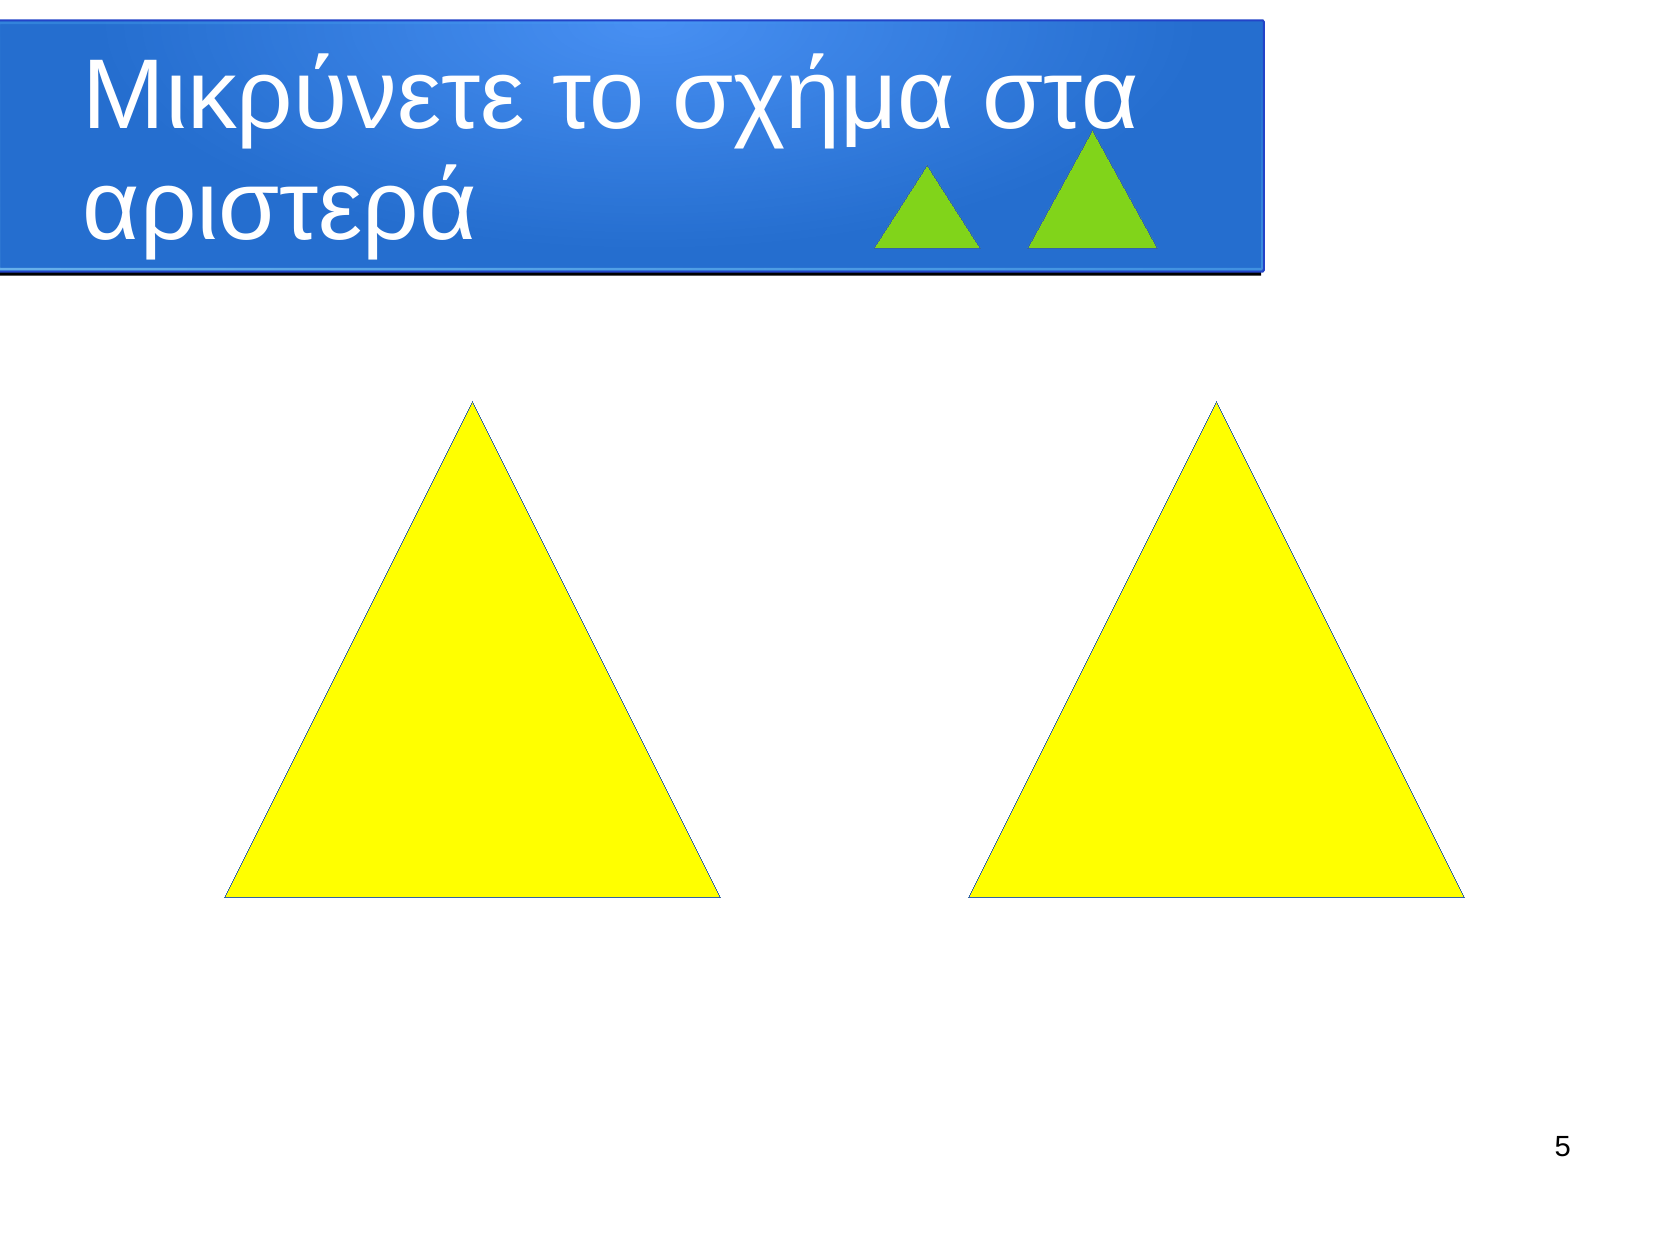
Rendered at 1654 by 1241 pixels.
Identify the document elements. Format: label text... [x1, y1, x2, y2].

text_box [874, 165, 981, 249]
text_box [224, 401, 721, 898]
text_box [1027, 129, 1158, 249]
title Μικρύνετε το σχήμα στα αριστερά [82, 38, 1235, 261]
text_box [968, 401, 1465, 898]
